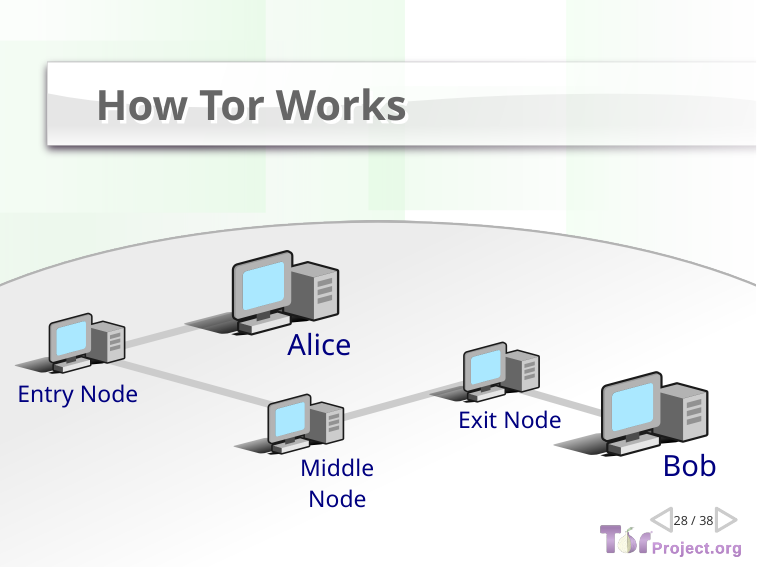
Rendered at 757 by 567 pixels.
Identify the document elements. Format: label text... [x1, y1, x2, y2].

picture [0, 0, 757, 567]
text_box Middle Node [253, 444, 422, 488]
text_box [716, 508, 737, 532]
text_box Entry Node [0, 370, 162, 414]
text_box Alice [263, 317, 376, 367]
text_box Exit Node [426, 396, 595, 439]
text_box How Tor Works [80, 61, 421, 147]
text_box <number> / 38 [618, 504, 756, 555]
text_box [651, 508, 672, 532]
text_box Bob [633, 438, 747, 489]
